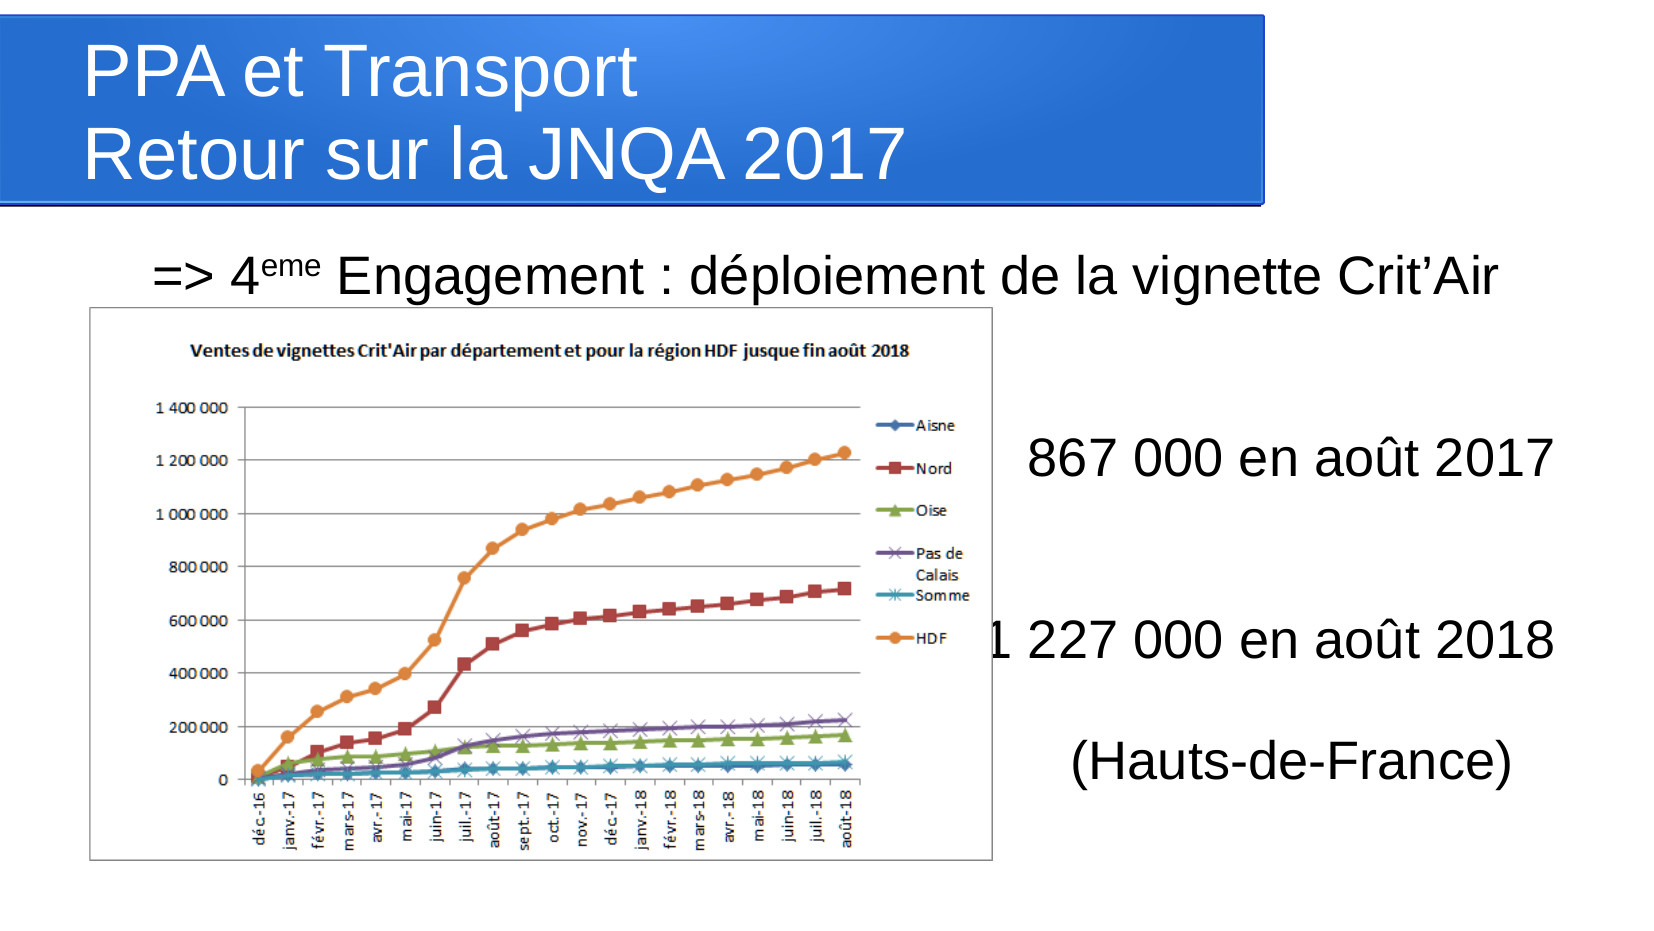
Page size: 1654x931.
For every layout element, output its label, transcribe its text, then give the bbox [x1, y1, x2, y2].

subtitle => 4eme Engagement : déploiement de la vignette Crit’Air 867 000 en août 2017 1 227 000 en août 2018 (Hauts-de-France) [82, 244, 1571, 829]
title PPA et Transport Retour sur la JNQA 2017 [82, 29, 1235, 196]
picture [88, 307, 993, 861]
